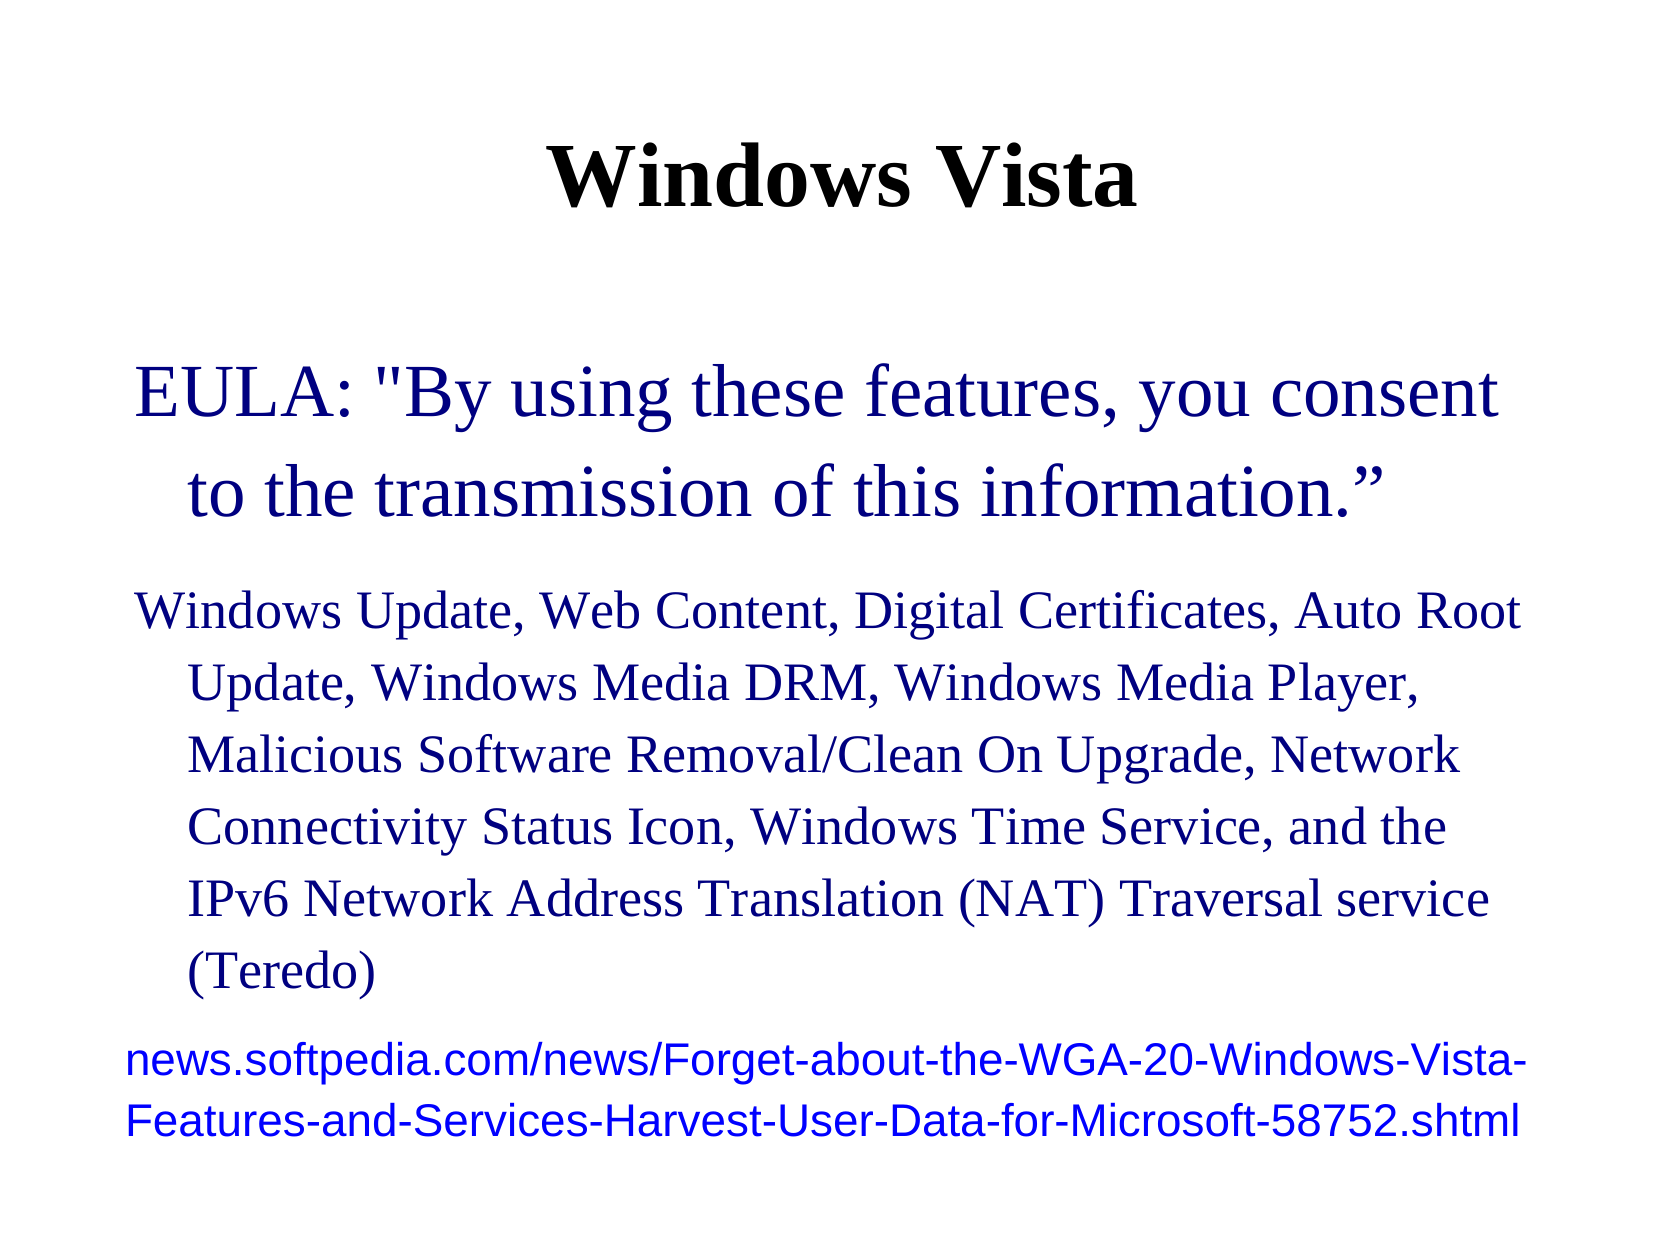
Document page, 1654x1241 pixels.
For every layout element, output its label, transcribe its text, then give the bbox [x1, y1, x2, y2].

title Windows Vista [204, 81, 1480, 269]
text_box EULA: "By using these features, you consent to the transmission of this information.” Windows Update, Web Content, Digital Certificates, Auto Root Update, Windows Media DRM, Windows Media Player, Malicious Software Removal/Clean On Upgrade, Network Connectivity Status Icon, Windows Time Service, and the IPv6 Network Address Translation (NAT) Traversal service (Teredo) news.softpedia.com/news/Forget-about-the-WGA-20-Windows-Vista-Features-and-Services-Harvest-User-Data-for-Microsoft-58752.shtml [125, 333, 1546, 1176]
